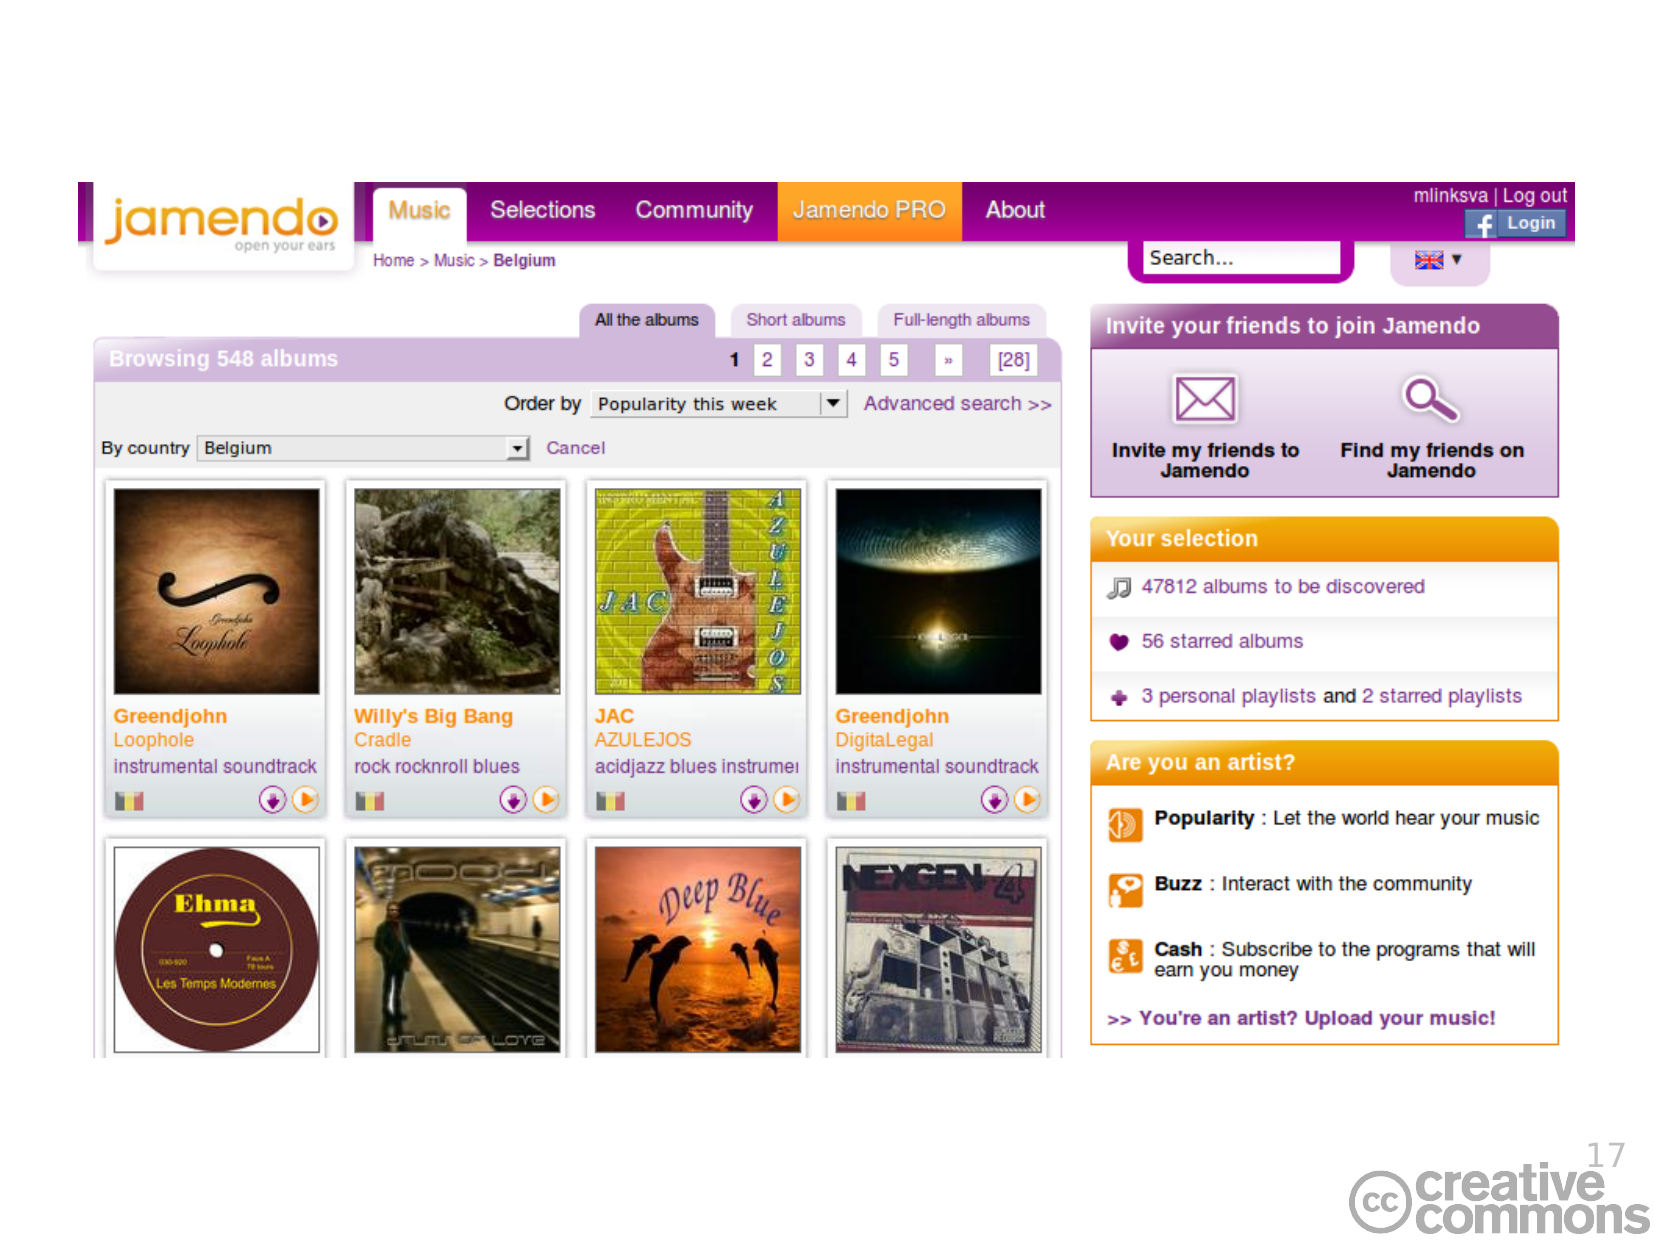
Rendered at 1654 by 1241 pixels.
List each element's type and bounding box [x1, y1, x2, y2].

picture [1349, 1162, 1650, 1234]
picture [78, 182, 1575, 1058]
